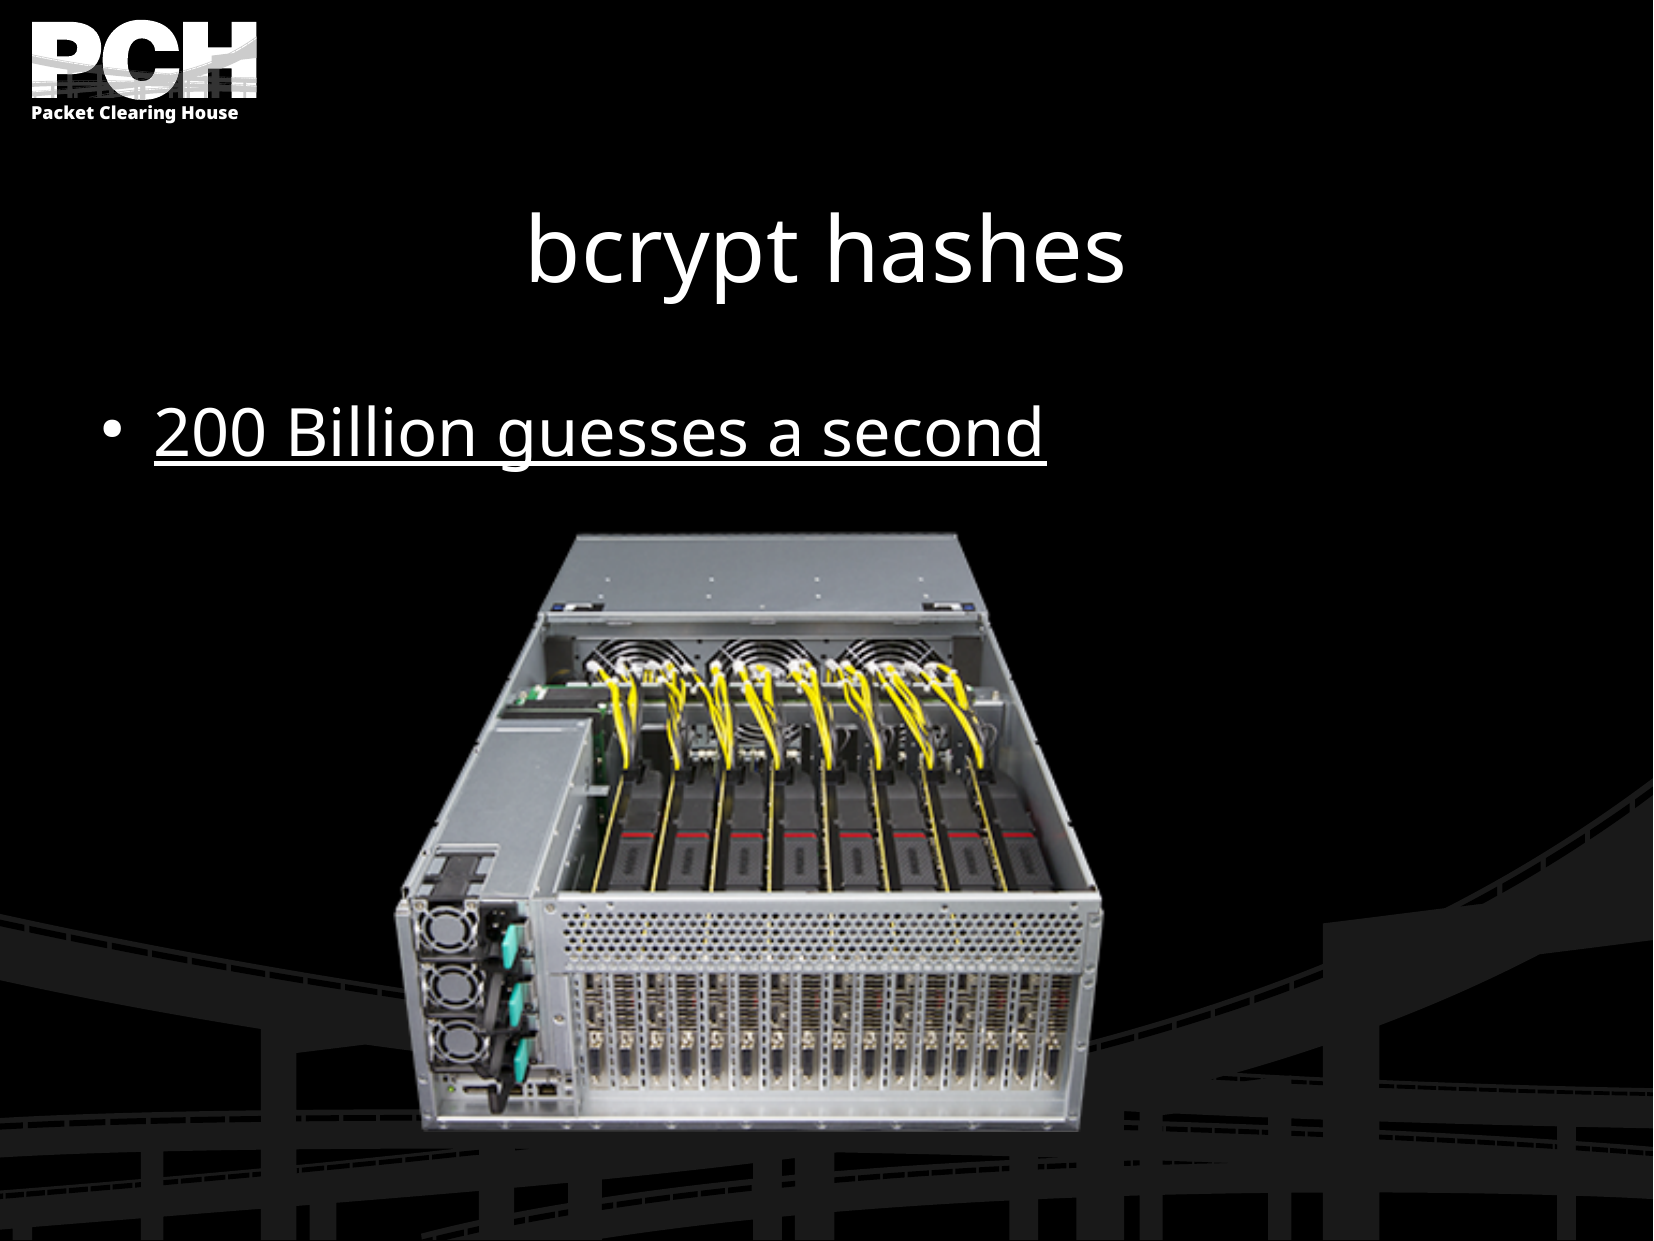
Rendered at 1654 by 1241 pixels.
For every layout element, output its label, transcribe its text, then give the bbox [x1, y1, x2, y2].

title bcrypt hashes [82, 143, 1571, 352]
list 200 Billion guesses a second [82, 384, 1571, 1105]
picture [375, 509, 1126, 1147]
